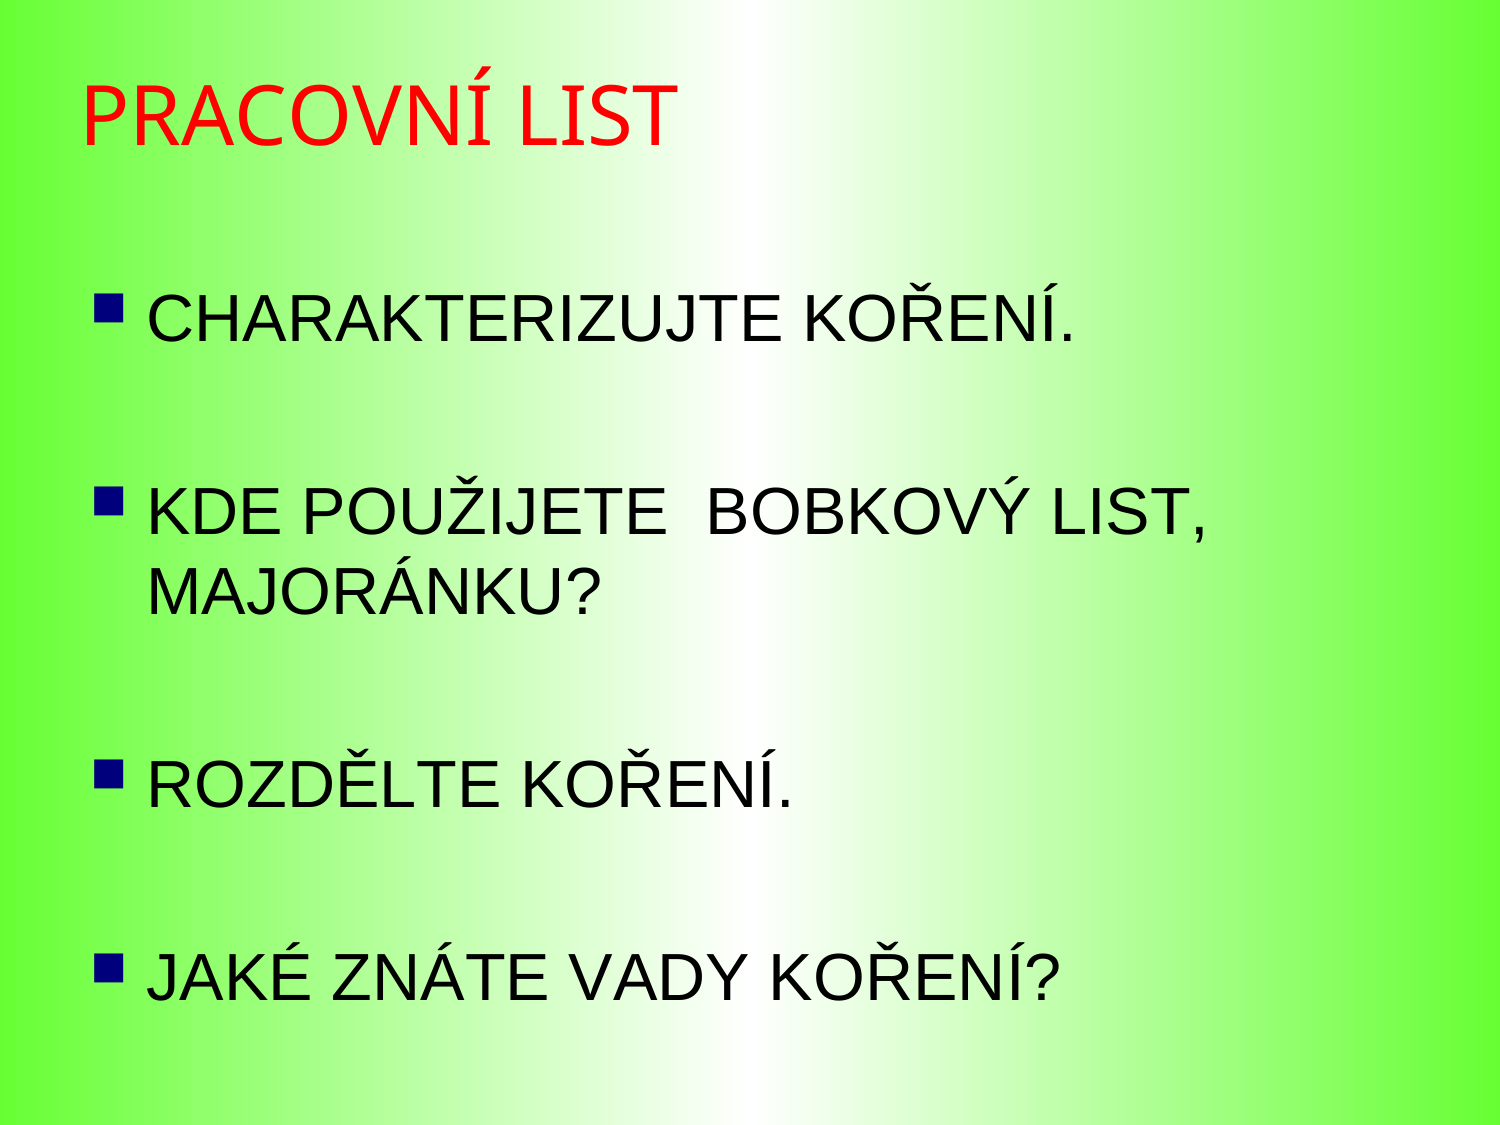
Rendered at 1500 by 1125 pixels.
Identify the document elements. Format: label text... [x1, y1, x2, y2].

title PRACOVNÍ LIST [64, 0, 1415, 226]
list CHARAKTERIZUJTE KOŘENÍ. KDE POUŽIJETE BOBKOVÝ LIST, MAJORÁNKU? ROZDĚLTE KOŘENÍ. JAKÉ ZNÁTE VADY KOŘENÍ? [75, 267, 1426, 1094]
